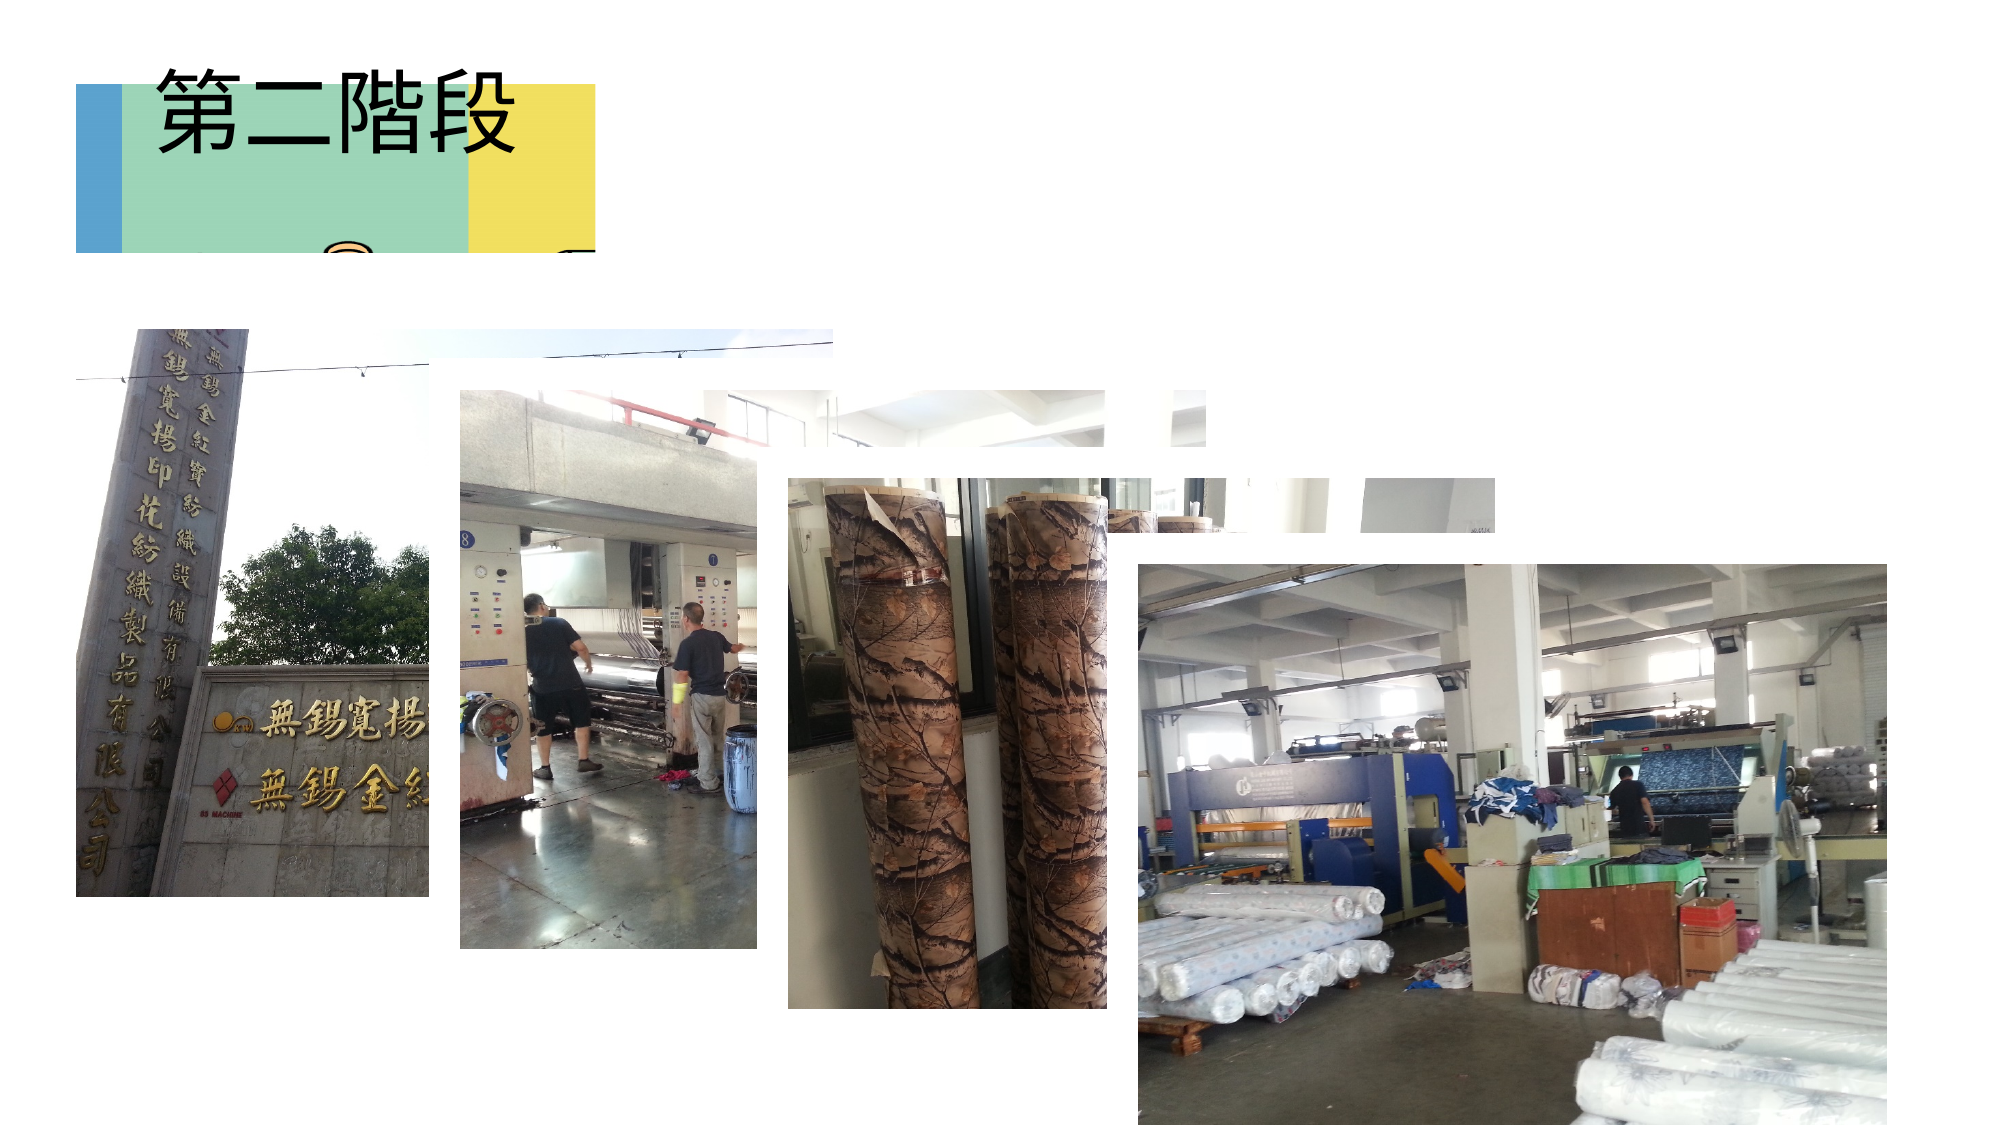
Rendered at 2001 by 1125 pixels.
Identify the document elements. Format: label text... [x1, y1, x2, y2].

picture [76, 84, 137, 253]
picture [788, 478, 1496, 1009]
picture [76, 329, 833, 897]
title 第二階段 [137, 59, 1863, 278]
picture [1138, 563, 1887, 1125]
picture [460, 389, 1206, 949]
